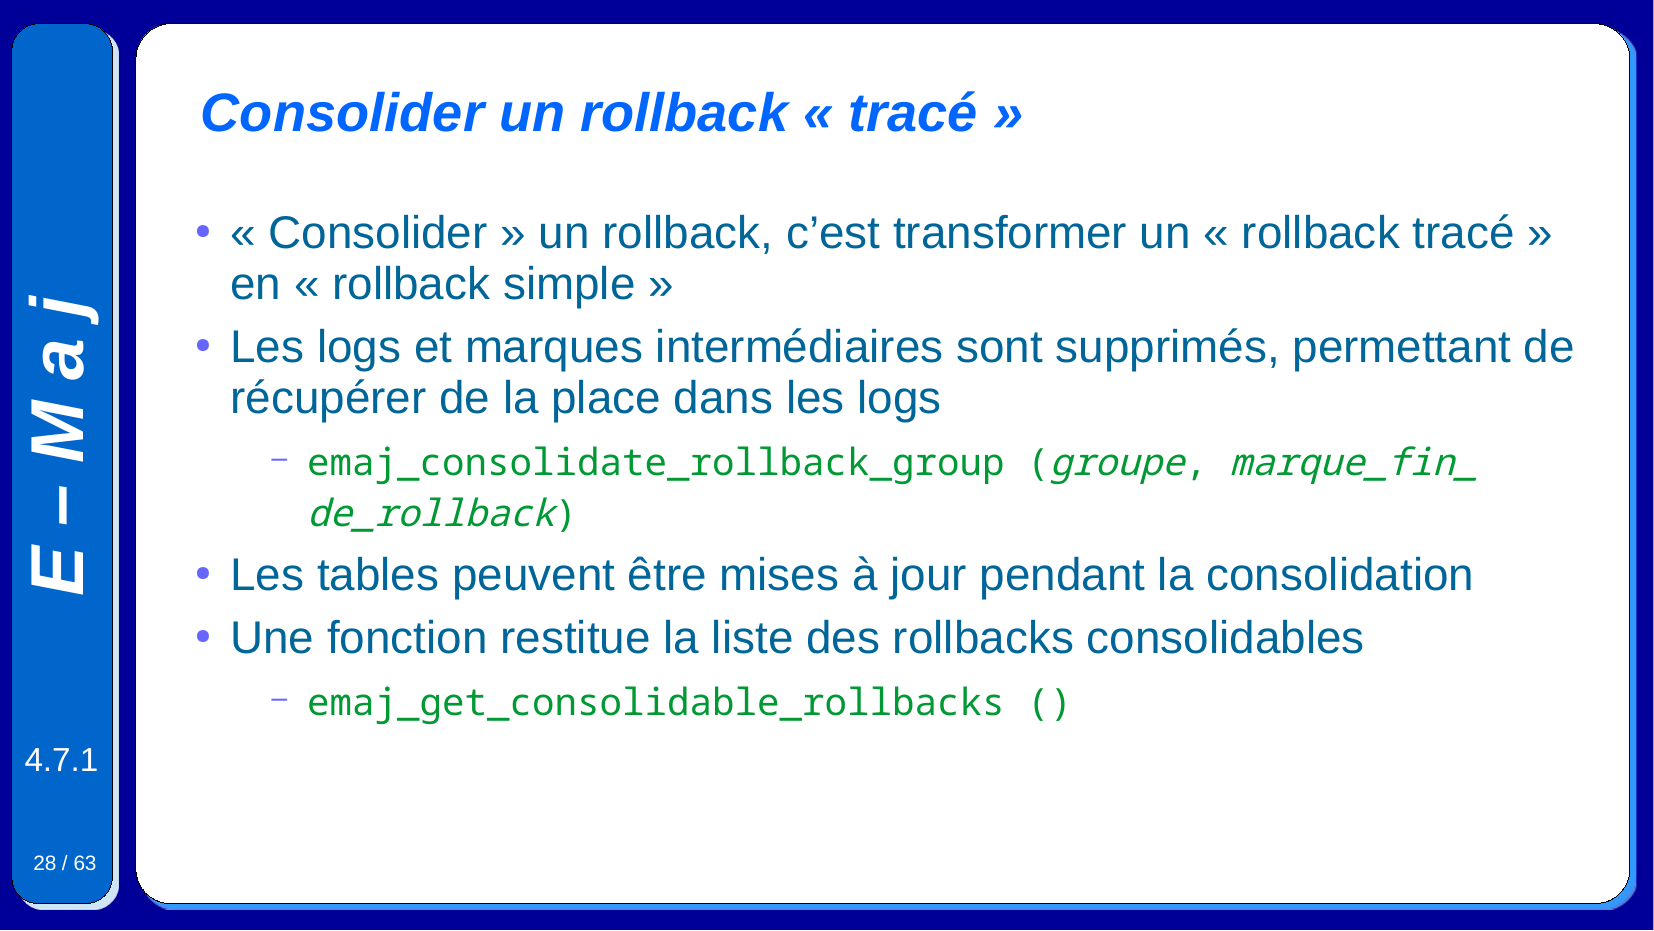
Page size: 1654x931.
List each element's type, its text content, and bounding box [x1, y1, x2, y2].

list « Consolider » un rollback, c’est transformer un « rollback tracé » en « rollback simple » Les logs et marques intermédiaires sont supprimés, permettant de récupérer de la place dans les logs emaj_consolidate_rollback_group (groupe, marque_fin_ de_rollback) Les tables peuvent être mises à jour pendant la consolidation Une fonction restitue la liste des rollbacks consolidables emaj_get_consolidable_rollbacks () [177, 206, 1587, 827]
title Consolider un rollback « tracé » [200, 34, 1575, 191]
